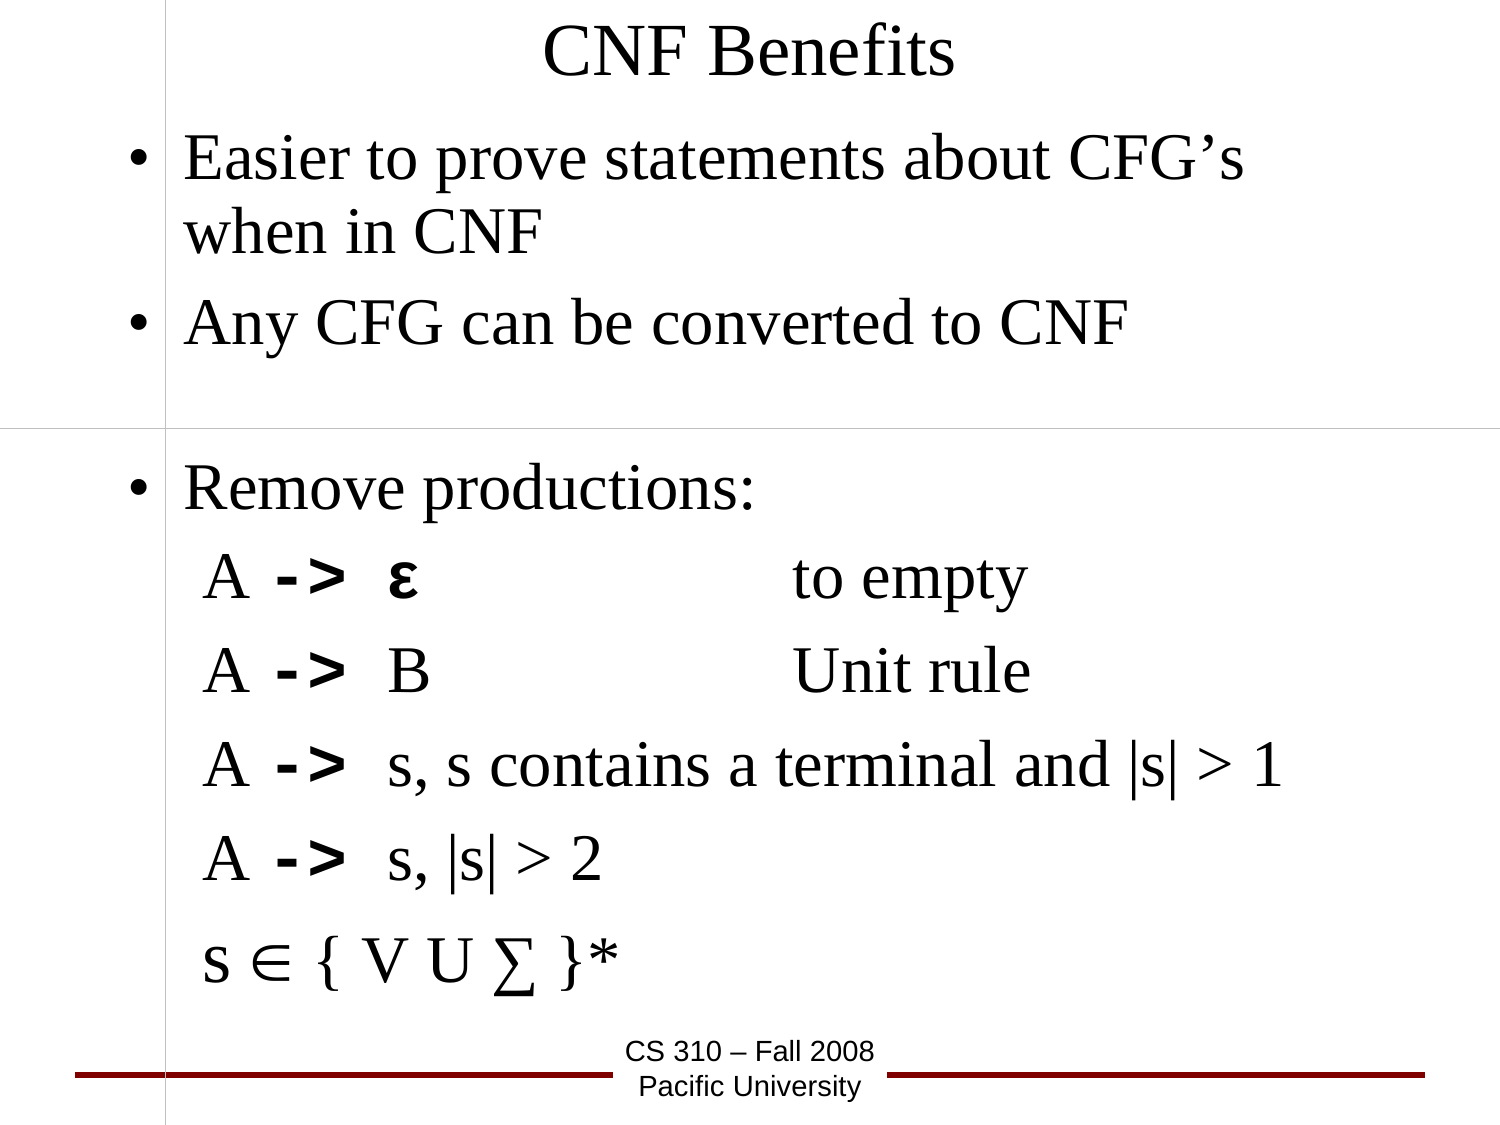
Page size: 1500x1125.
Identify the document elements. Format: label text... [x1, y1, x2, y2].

list Easier to prove statements about CFG’s when in CNF Any CFG can be converted to CNF Remove productions: A -> ε to empty A -> B Unit rule A -> s, s contains a terminal and |s| > 1 A -> s, |s| > 2 s  { V U ∑ }* [112, 112, 1388, 1061]
title CNF Benefits [112, 0, 1388, 103]
